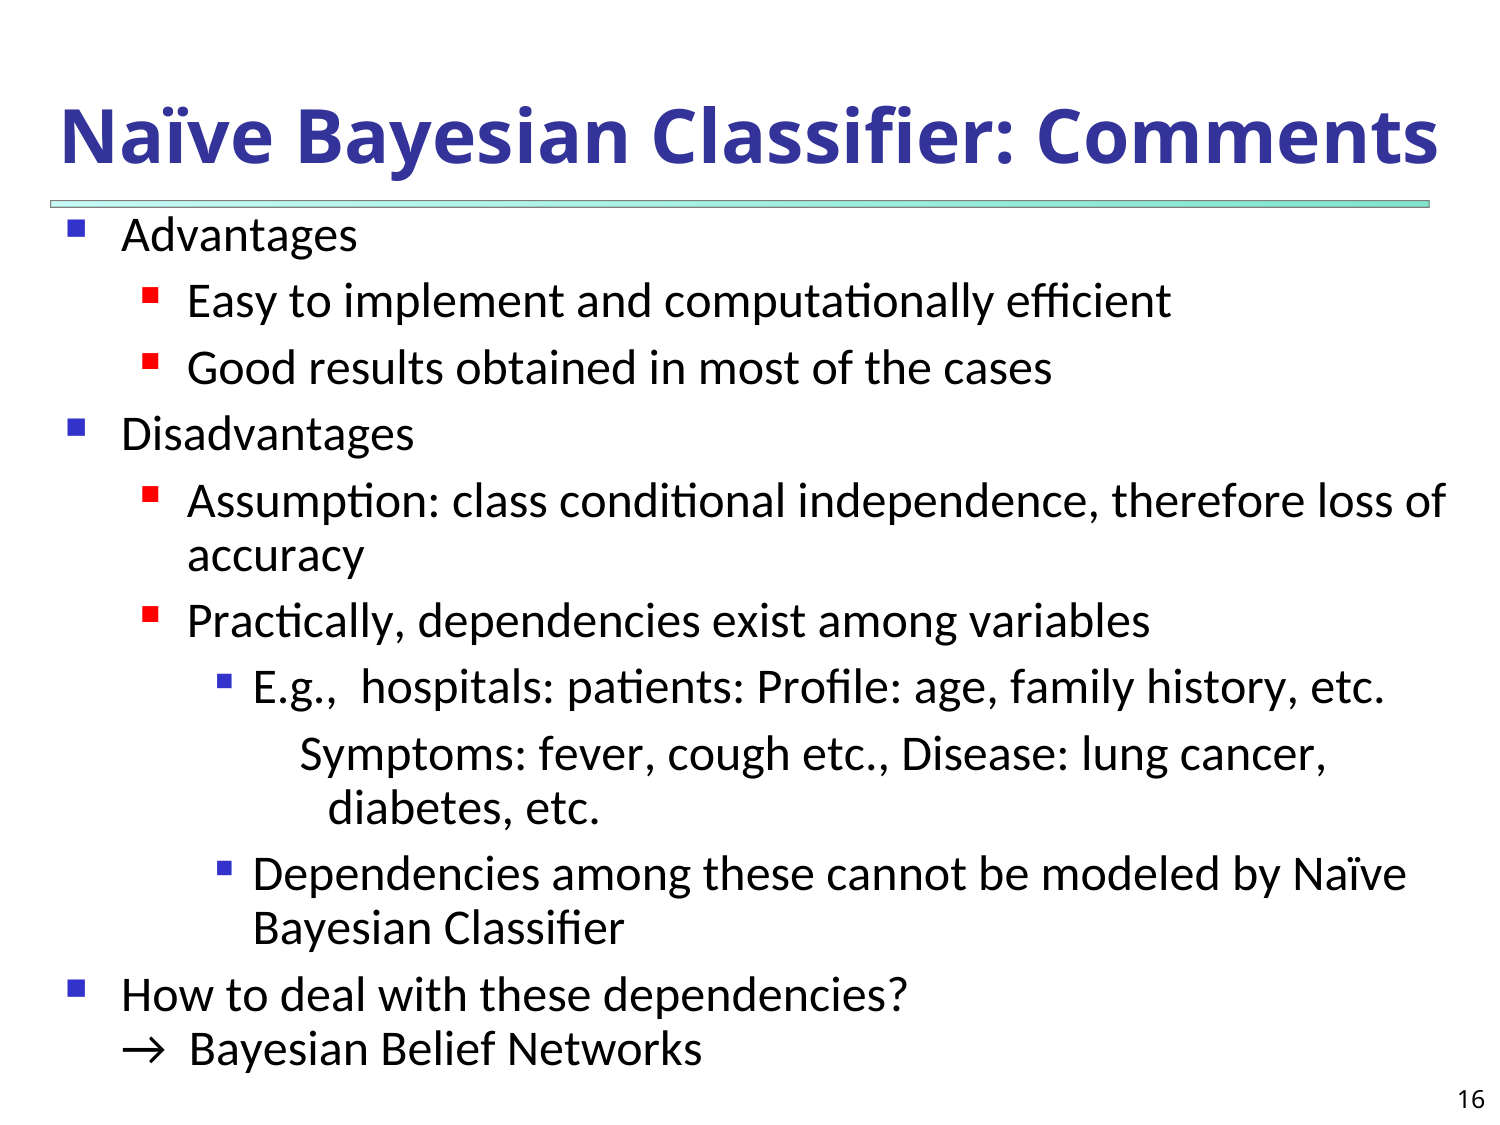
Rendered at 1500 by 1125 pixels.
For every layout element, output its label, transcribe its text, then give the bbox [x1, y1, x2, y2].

list Advantages Easy to implement and computationally efficient Good results obtained in most of the cases Disadvantages Assumption: class conditional independence, therefore loss of accuracy Practically, dependencies exist among variables E.g., hospitals: patients: Profile: age, family history, etc. Symptoms: fever, cough etc., Disease: lung cancer, diabetes, etc. Dependencies among these cannot be modeled by Naïve Bayesian Classifier How to deal with these dependencies? → Bayesian Belief Networks [50, 200, 1463, 1125]
title Naïve Bayesian Classifier: Comments [0, 0, 1500, 187]
text_box <number> [1463, 1062, 1500, 1125]
